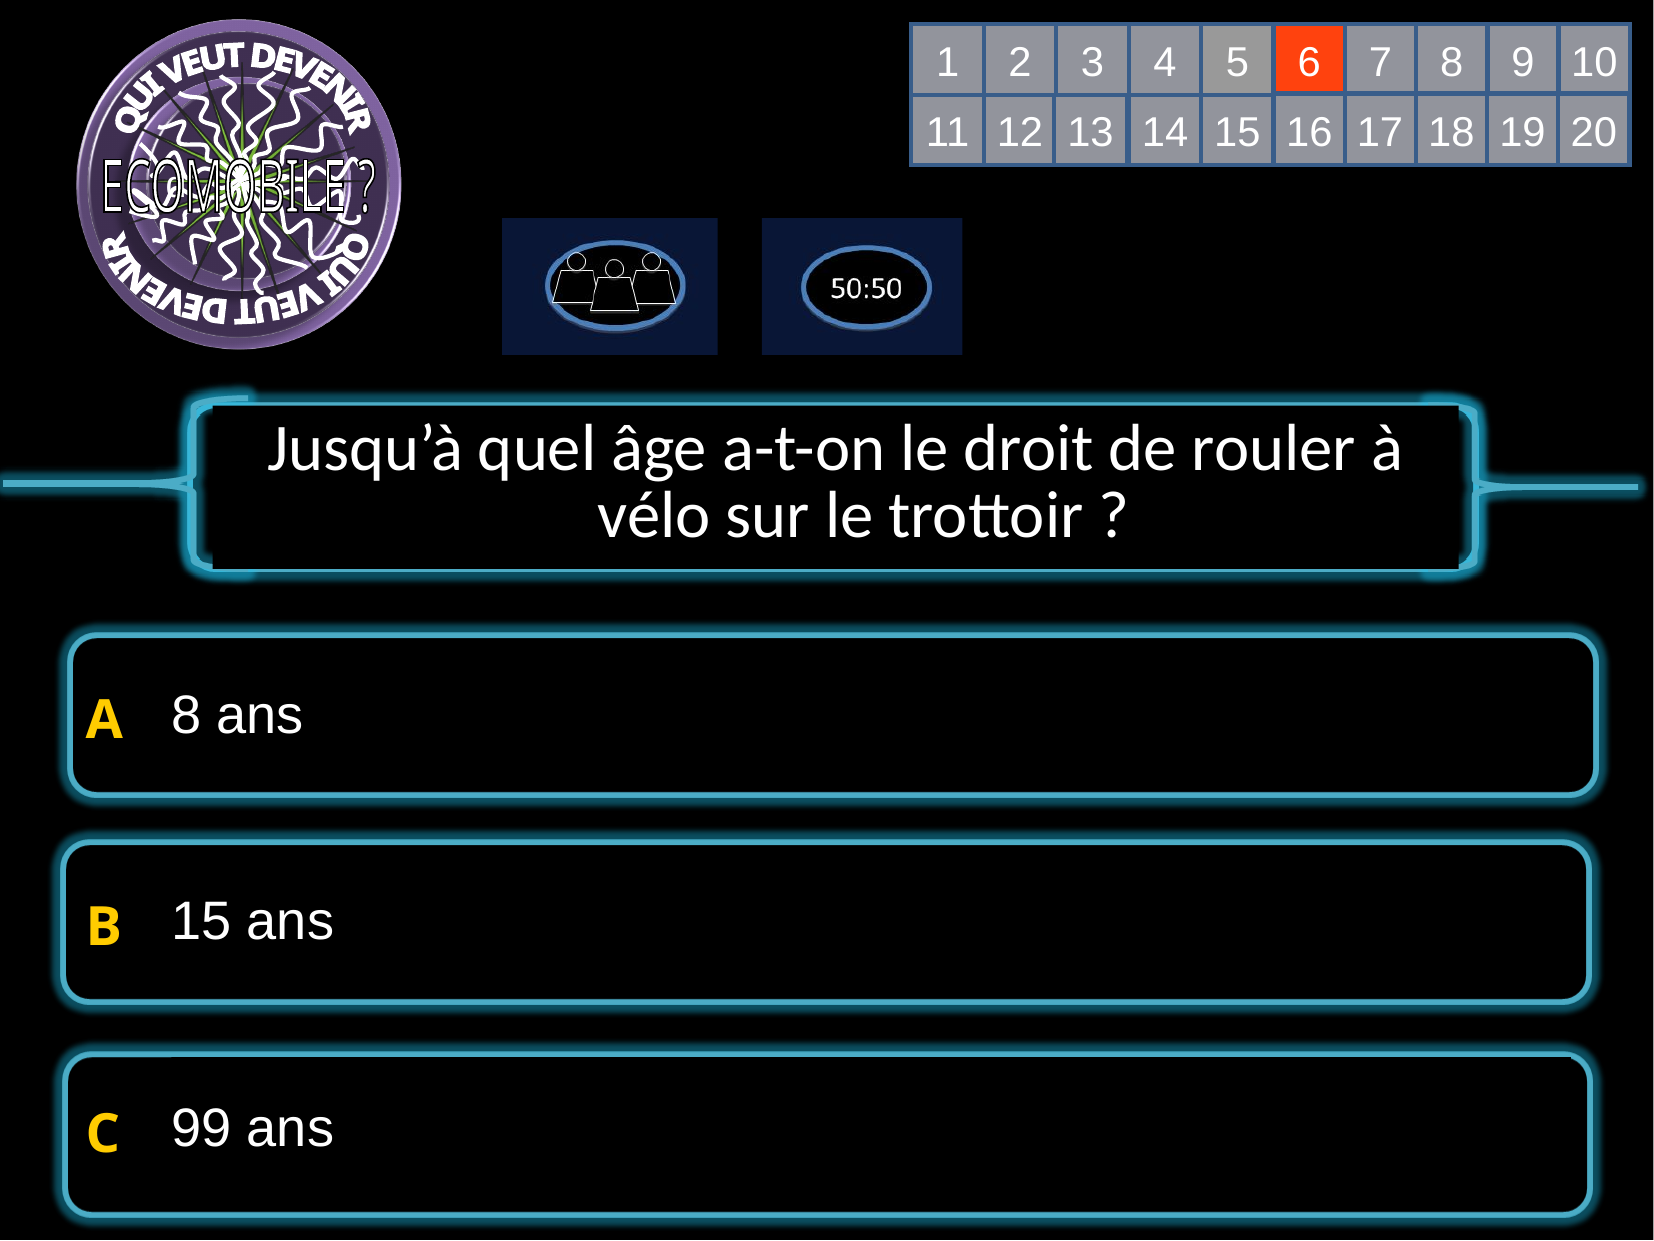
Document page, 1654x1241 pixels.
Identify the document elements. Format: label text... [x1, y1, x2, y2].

text_box 19 [1486, 93, 1558, 166]
text_box 10 [1558, 24, 1630, 93]
text_box 15 [1201, 94, 1273, 166]
picture [53, 18, 402, 370]
text_box 4 [1128, 24, 1201, 94]
text_box 6 [1273, 24, 1344, 93]
picture [0, 377, 1654, 591]
text_box 17 [1345, 93, 1415, 166]
text_box 14 [1128, 94, 1201, 166]
picture [45, 1034, 1610, 1235]
text_box 20 [1558, 93, 1630, 166]
list 8 ans [171, 643, 1571, 786]
text_box 16 [1273, 93, 1345, 166]
text_box 8 [1416, 24, 1487, 93]
text_box 11 [911, 94, 983, 166]
text_box 3 [1056, 24, 1128, 95]
text_box 2 [983, 24, 1056, 94]
list 15 ans [171, 850, 1571, 993]
picture [43, 822, 1609, 1022]
text_box 18 [1415, 93, 1486, 166]
text_box 5 [1201, 24, 1273, 94]
text_box 9 [1487, 24, 1558, 93]
title Jusqu’à quel âge a-t-on le droit de rouler à vélo sur le trottoir ? [212, 405, 1459, 569]
text_box 13 [1054, 94, 1127, 166]
text_box 12 [983, 94, 1054, 166]
text_box 1 [911, 24, 983, 94]
list 99 ans [171, 1057, 1571, 1199]
picture [50, 615, 1616, 815]
text_box 7 [1344, 24, 1416, 93]
